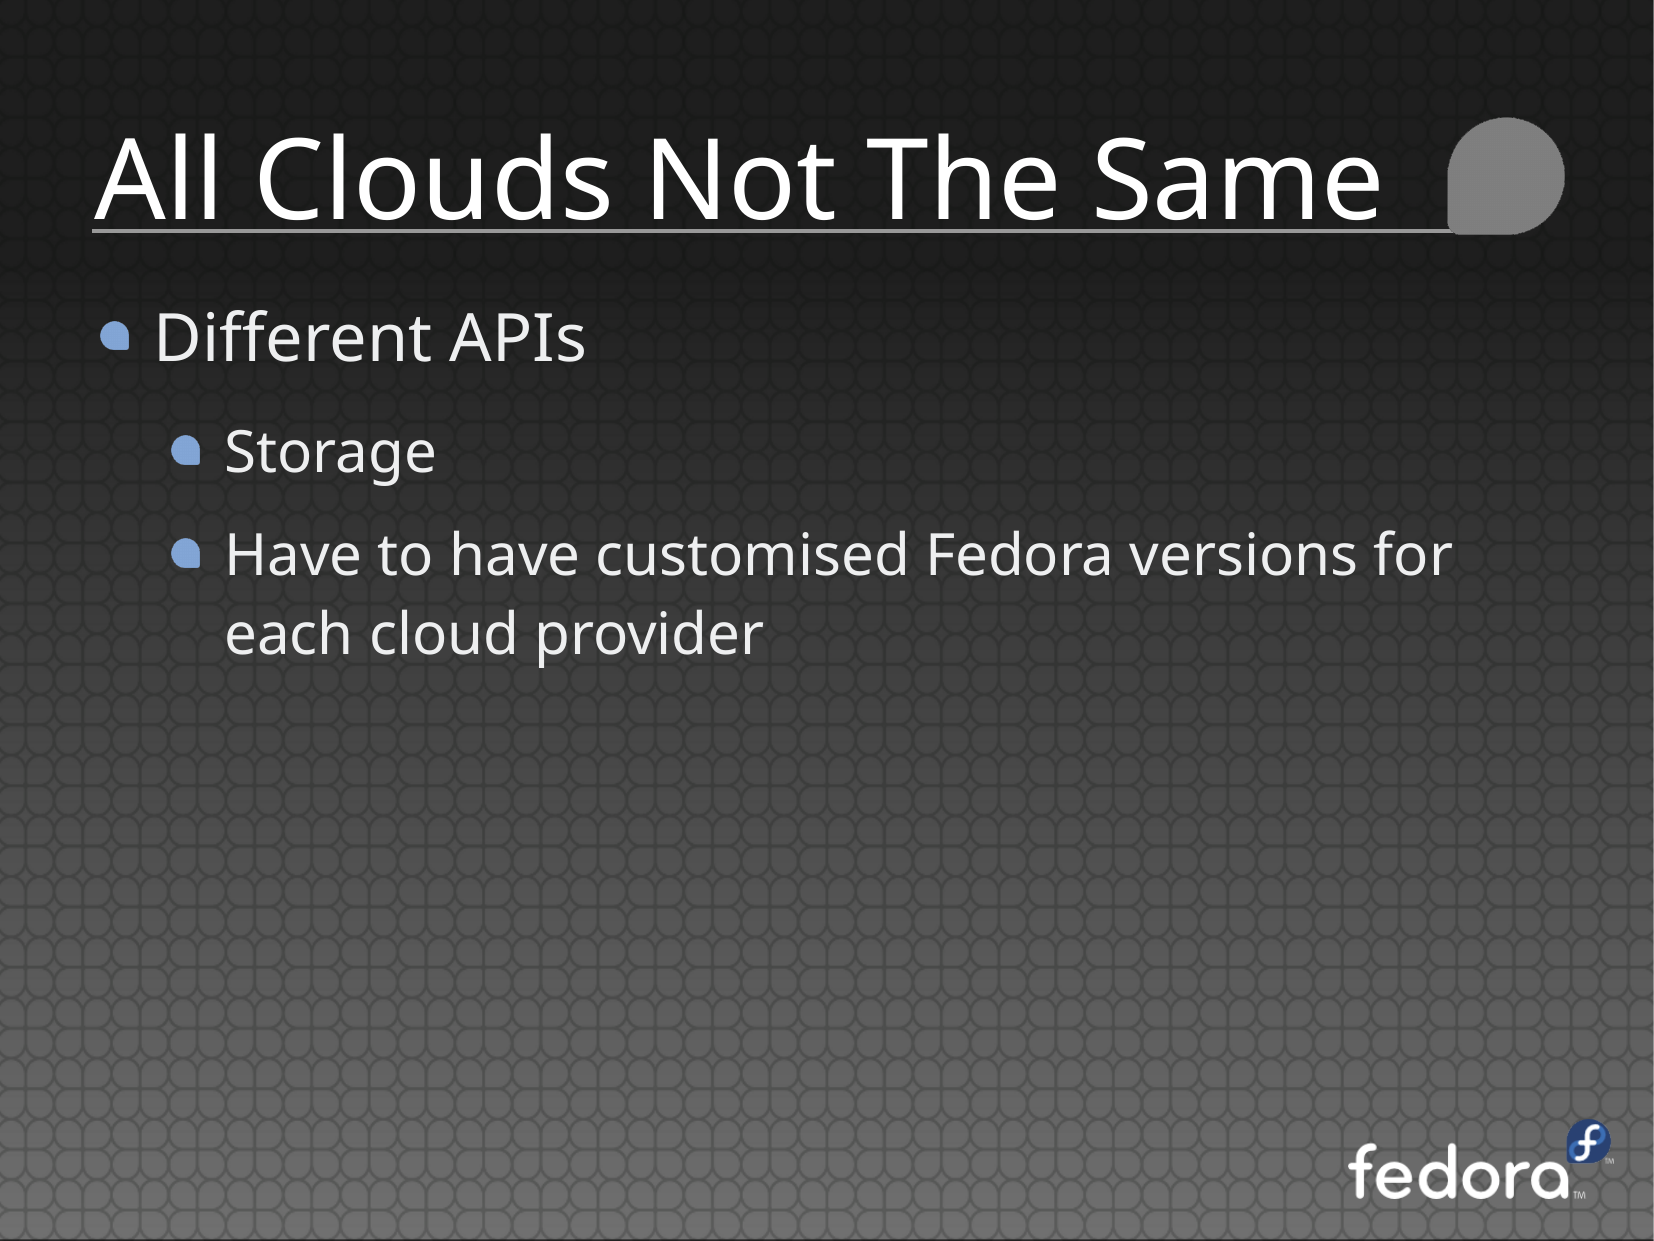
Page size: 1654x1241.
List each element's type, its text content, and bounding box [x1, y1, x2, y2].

list Different APIs Storage Have to have customised Fedora versions for each cloud provider [82, 290, 1571, 1094]
picture [0, 0, 1654, 1241]
title All Clouds Not The Same [94, 100, 1426, 251]
